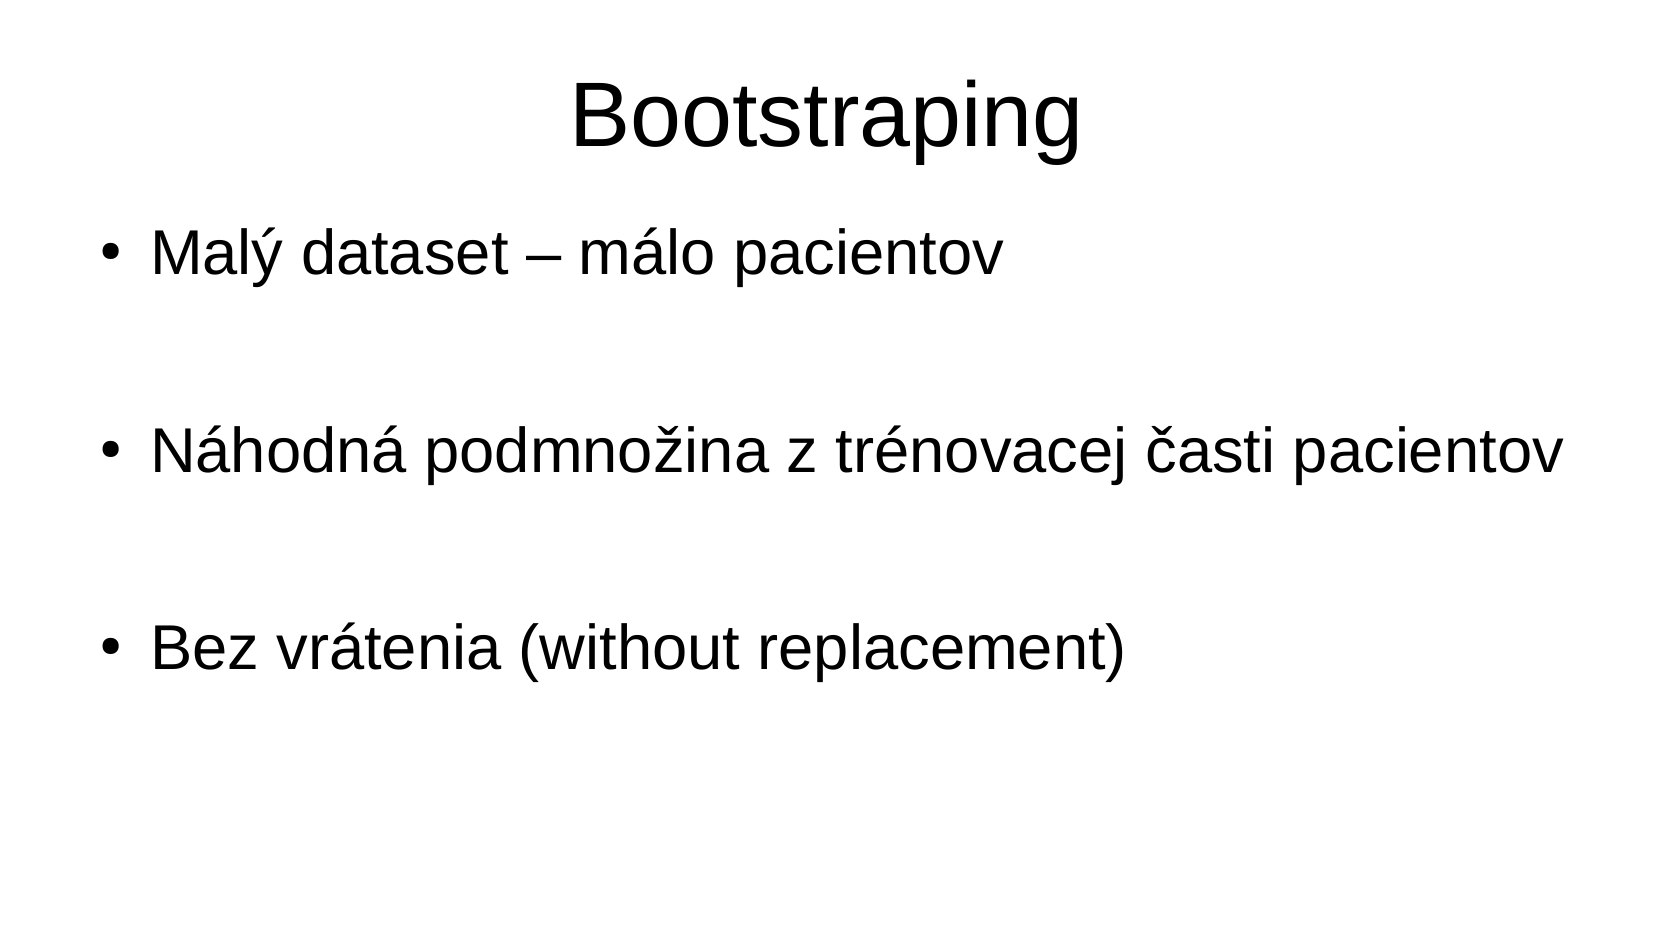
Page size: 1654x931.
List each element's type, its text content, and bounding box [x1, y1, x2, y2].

title Bootstraping [82, 37, 1571, 193]
list Malý dataset – málo pacientov Náhodná podmnožina z trénovacej časti pacientov Bez vrátenia (without replacement) [82, 217, 1571, 758]
